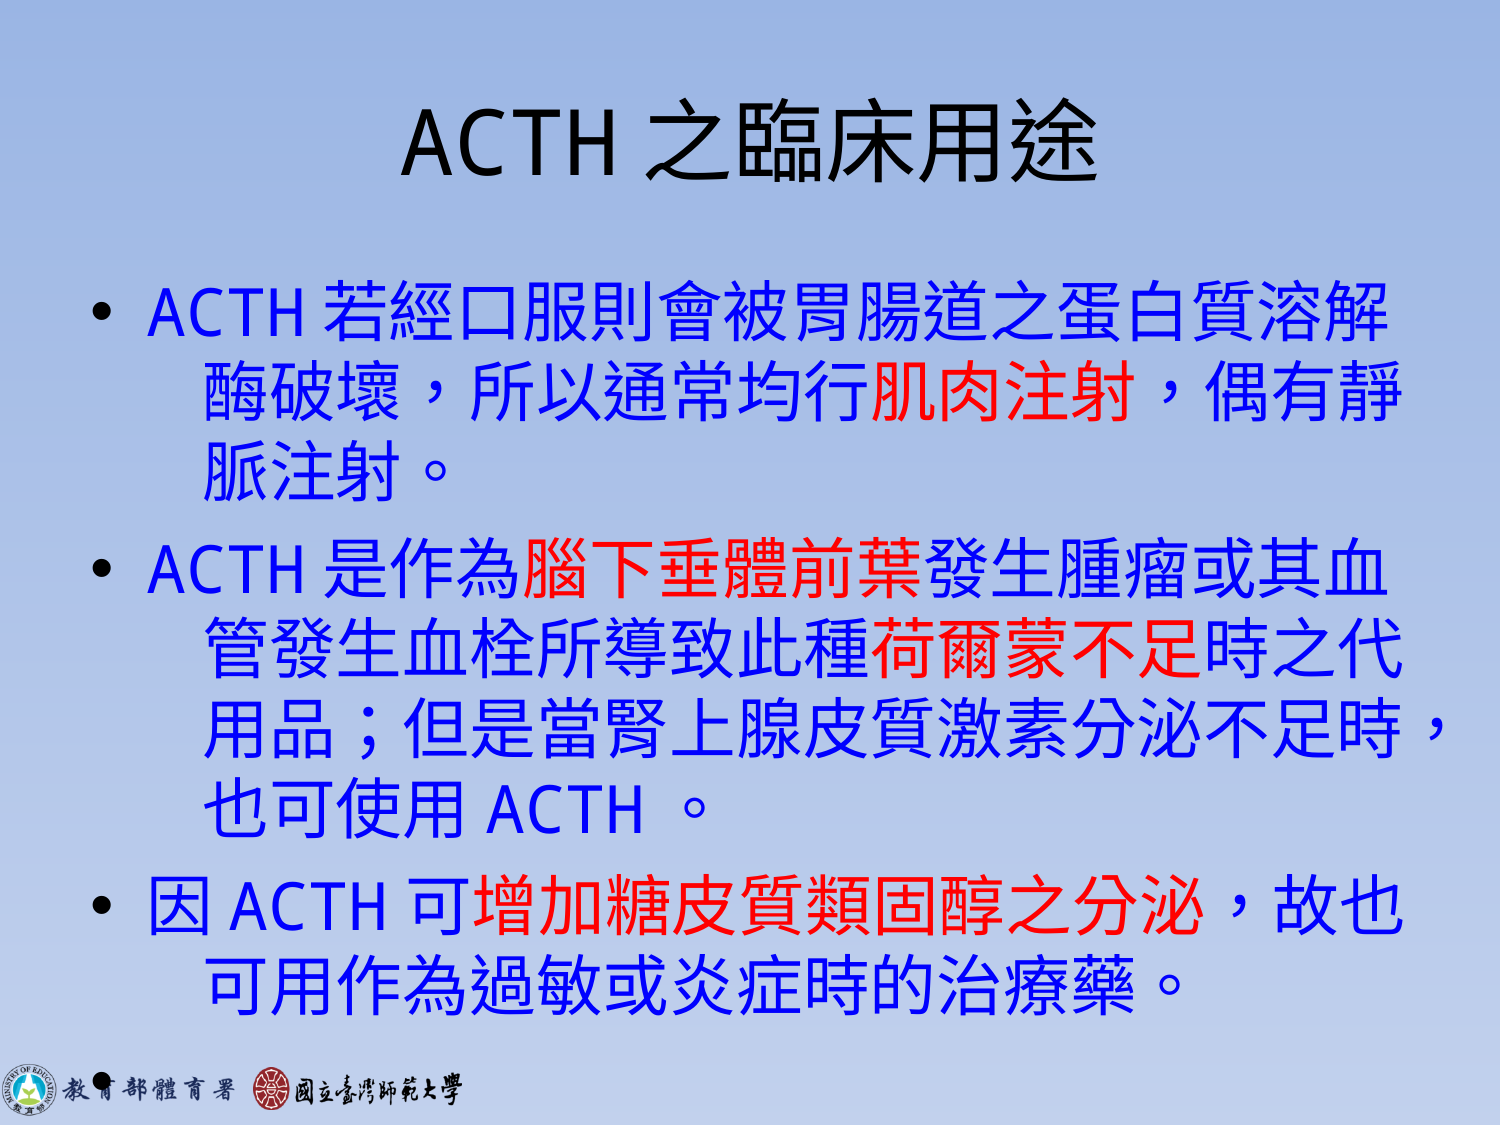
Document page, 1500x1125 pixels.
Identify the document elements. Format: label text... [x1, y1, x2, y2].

title ACTH之臨床用途 [75, 45, 1426, 233]
list ACTH若經口服則會被胃腸道之蛋白質溶解酶破壞，所以通常均行肌肉注射，偶有靜脈注射。 ACTH是作為腦下垂體前葉發生腫瘤或其血管發生血栓所導致此種荷爾蒙不足時之代用品；但是當腎上腺皮質激素分泌不足時，也可使用ACTH。 因ACTH可增加糖皮質類固醇之分泌，故也可用作為過敏或炎症時的治療藥。 [75, 262, 1426, 1054]
